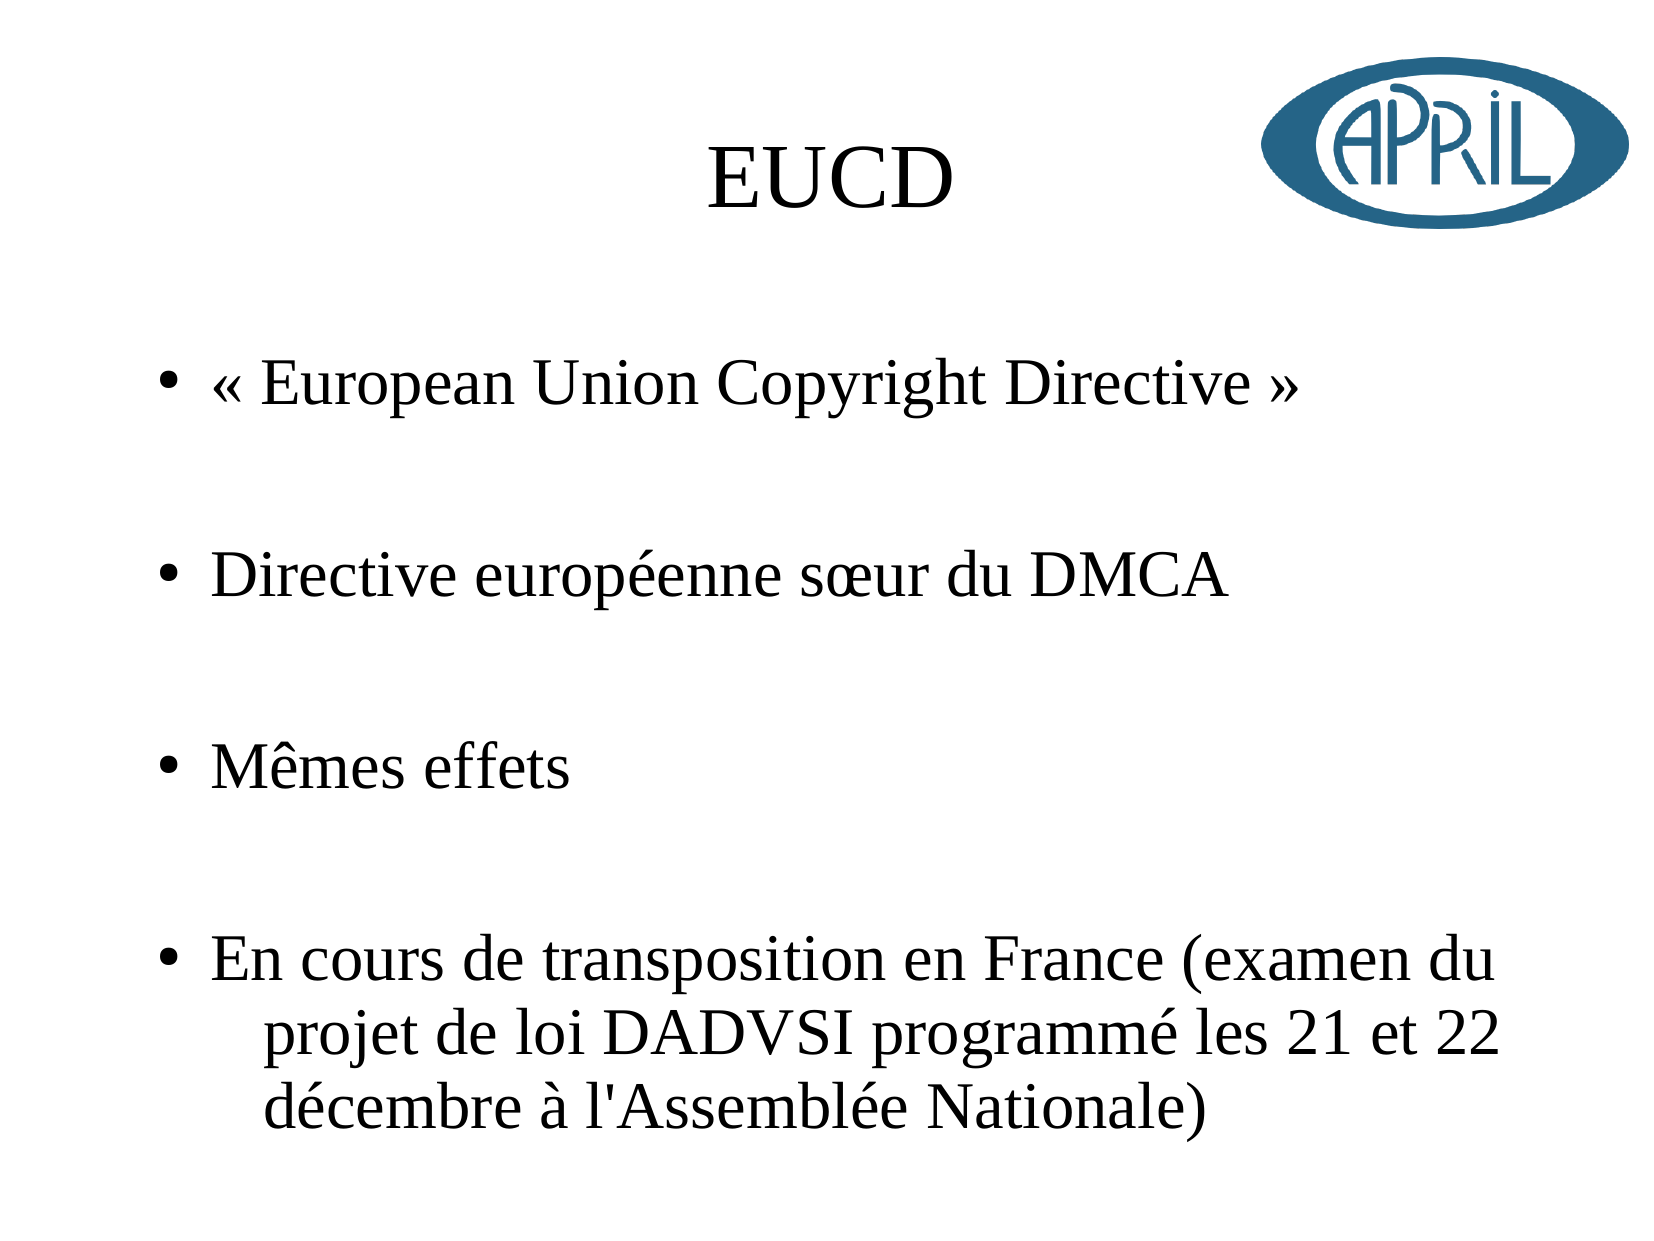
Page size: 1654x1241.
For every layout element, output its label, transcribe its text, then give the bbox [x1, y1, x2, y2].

list « European Union Copyright Directive » Directive européenne sœur du DMCA Mêmes effets En cours de transposition en France (examen du projet de loi DADVSI programmé les 21 et 22 décembre à l'Assemblée Nationale) [121, 344, 1534, 1184]
picture [1261, 57, 1629, 229]
title EUCD [124, 72, 1538, 281]
